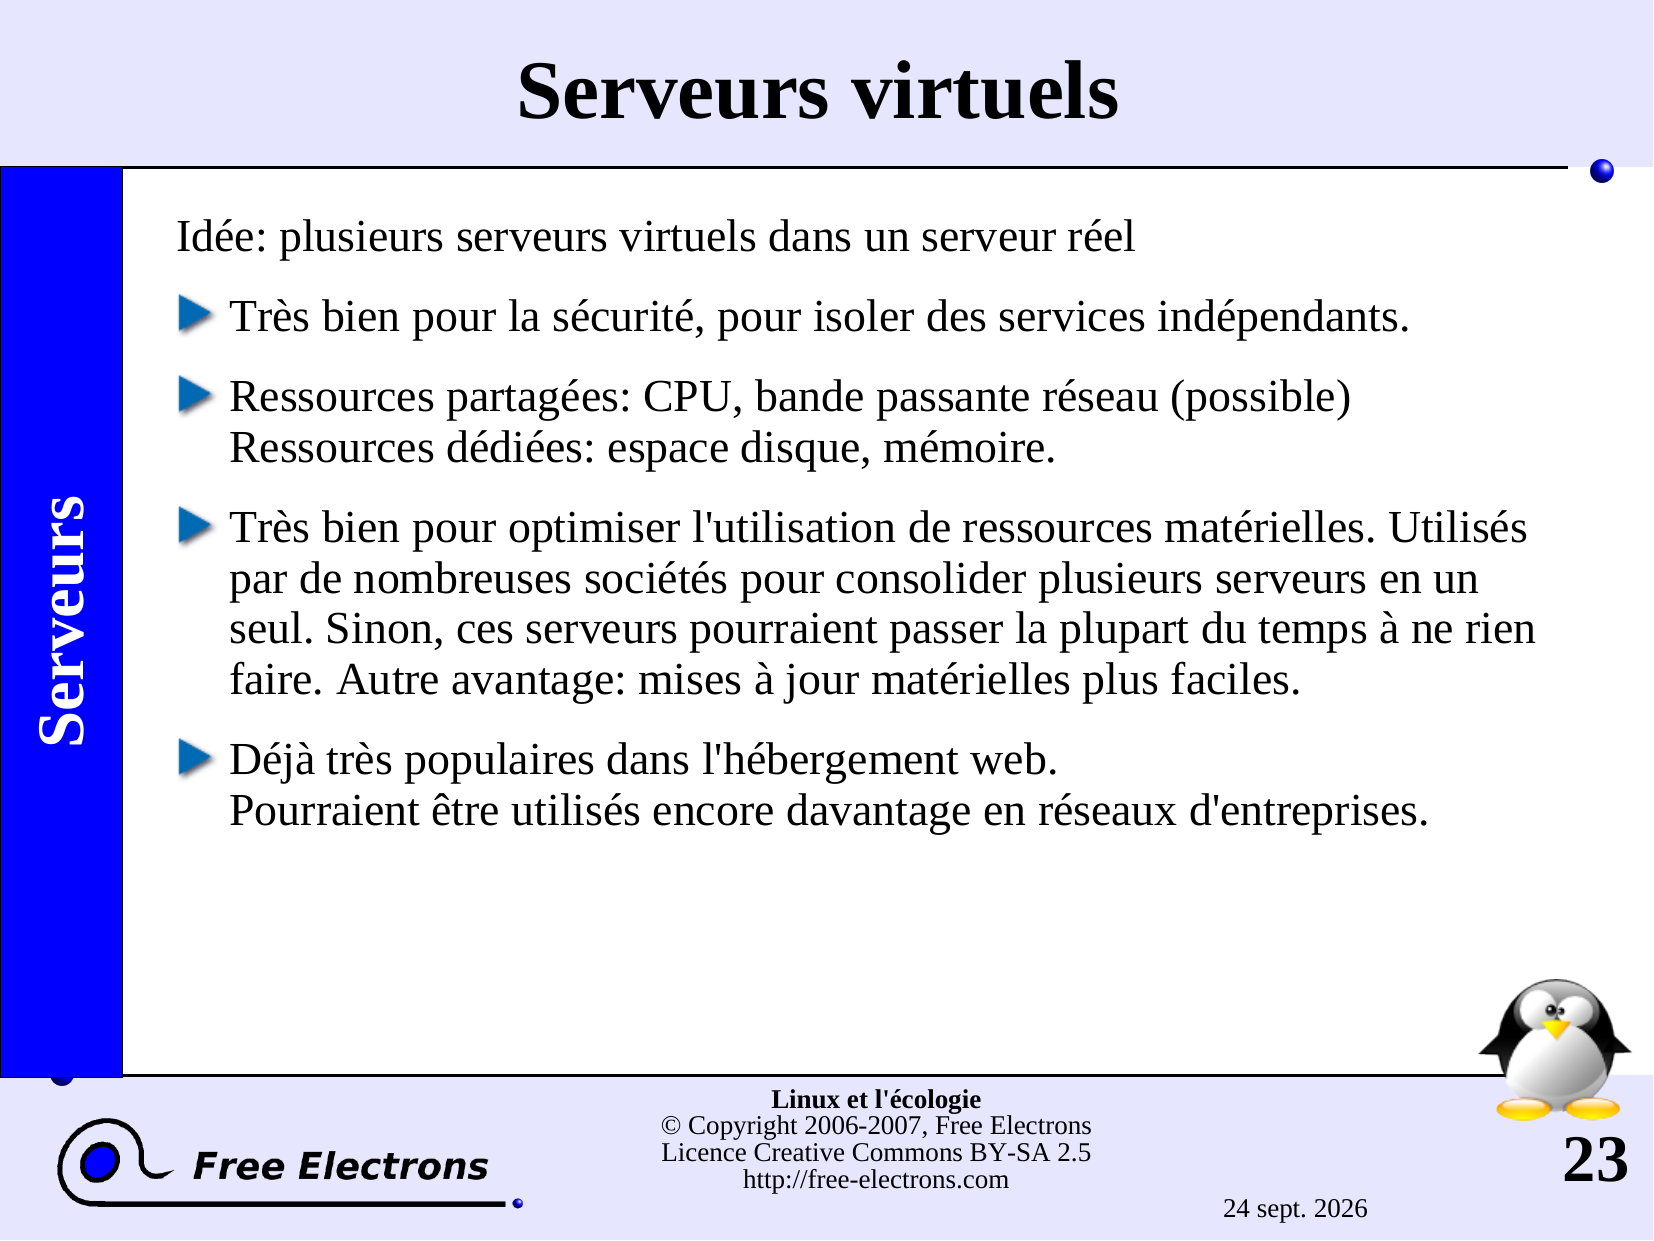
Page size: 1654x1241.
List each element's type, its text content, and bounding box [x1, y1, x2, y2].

picture [1476, 979, 1634, 1121]
text_box Serveurs [0, 166, 123, 1078]
title Serveurs virtuels [33, 29, 1604, 153]
picture [50, 1107, 527, 1216]
list Idée: plusieurs serveurs virtuels dans un serveur réel Très bien pour la sécurité, pour isoler des services indépendants. Ressources partagées: CPU, bande passante réseau (possible) Ressources dédiées: espace disque, mémoire. Très bien pour optimiser l'utilisation de ressources matérielles. Utilisés par de nombreuses sociétés pour consolider plusieurs serveurs en un seul. Sinon, ces serveurs pourraient passer la plupart du temps à ne rien faire. Autre avantage: mises à jour matérielles plus faciles. Déjà très populaires dans l'hébergement web. Pourraient être utilisés encore davantage en réseaux d'entreprises. [158, 210, 1552, 1060]
